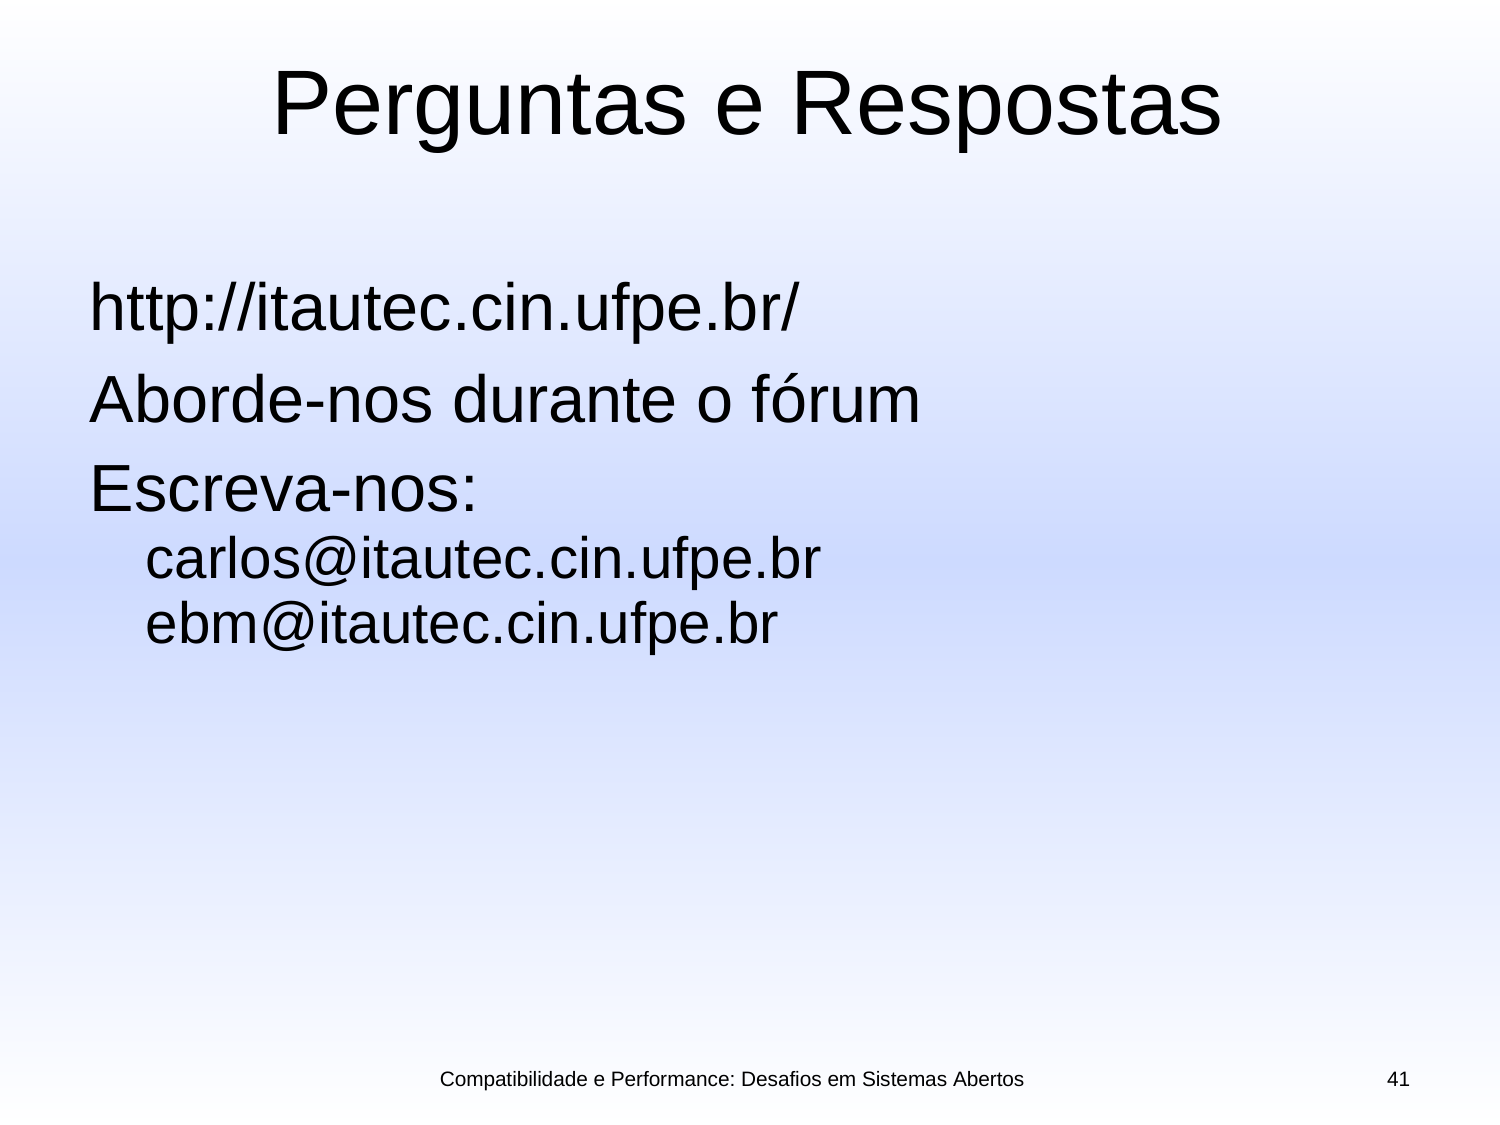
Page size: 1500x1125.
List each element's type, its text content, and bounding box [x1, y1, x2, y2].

title Perguntas e Respostas [15, 8, 1482, 197]
list http://itautec.cin.ufpe.br/ Aborde-nos durante o fórum Escreva-nos: carlos@itautec.cin.ufpe.br ebm@itautec.cin.ufpe.br [75, 262, 1426, 1006]
